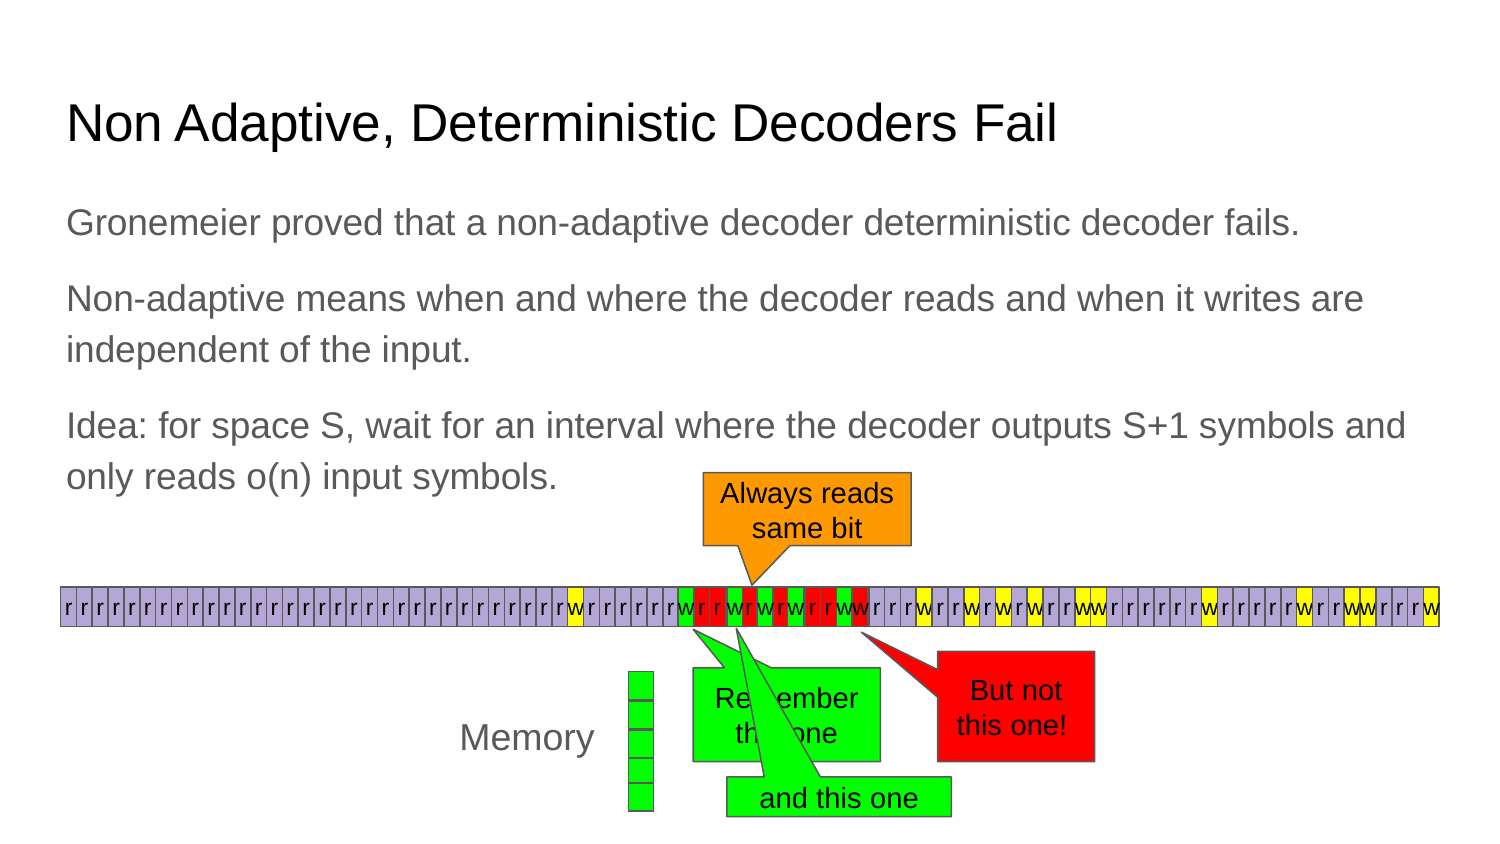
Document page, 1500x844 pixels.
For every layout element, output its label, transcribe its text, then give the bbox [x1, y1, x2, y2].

text_box r [1249, 586, 1264, 627]
text_box w [852, 586, 869, 627]
text_box r [393, 586, 409, 627]
text_box [628, 671, 654, 812]
text_box w [1296, 586, 1312, 613]
text_box r [1122, 586, 1138, 627]
text_box r [345, 586, 361, 627]
text_box r [298, 586, 314, 627]
text_box r [282, 586, 298, 627]
text_box r [203, 586, 219, 627]
text_box r [900, 586, 916, 627]
text_box w [1360, 586, 1375, 613]
text_box r [219, 586, 234, 627]
text_box w [1344, 605, 1360, 627]
text_box r [1043, 586, 1058, 627]
text_box r [599, 586, 615, 627]
text_box w [567, 605, 583, 627]
text_box w [757, 586, 773, 613]
text_box r [361, 586, 377, 627]
text_box Remember this one [755, 659, 881, 762]
text_box r [1233, 586, 1249, 627]
text_box r [709, 586, 726, 627]
text_box w [567, 586, 583, 613]
text_box r [615, 586, 631, 627]
text_box r [1058, 586, 1074, 627]
text_box r [979, 586, 995, 627]
text_box w [1296, 605, 1312, 627]
text_box r [425, 586, 440, 627]
text_box r [1011, 586, 1027, 627]
text_box r [171, 586, 187, 627]
text_box r [108, 586, 124, 627]
text_box r [869, 586, 884, 627]
text_box r [409, 586, 425, 627]
text_box w [1074, 605, 1090, 627]
text_box w [787, 586, 804, 627]
text_box r [488, 586, 504, 627]
text_box r [694, 586, 709, 627]
text_box r [1154, 586, 1169, 627]
text_box r [1185, 586, 1201, 627]
text_box r [662, 586, 677, 627]
text_box r [932, 586, 948, 627]
text_box w [1074, 586, 1090, 613]
text_box r [1169, 586, 1185, 627]
text_box w [916, 586, 932, 613]
text_box r [884, 586, 900, 627]
text_box r [520, 586, 536, 627]
text_box w [1027, 605, 1043, 627]
title Non Adaptive, Deterministic Decoders Fail [51, 72, 1449, 167]
text_box r [804, 586, 820, 627]
text_box r [536, 586, 551, 627]
text_box w [1201, 605, 1217, 627]
text_box w [726, 586, 743, 627]
text_box r [773, 586, 787, 627]
text_box Remember this one [693, 629, 761, 762]
text_box w [1090, 586, 1106, 613]
text_box w [963, 586, 979, 613]
text_box r [92, 586, 108, 627]
text_box r [646, 586, 662, 627]
text_box r [504, 586, 520, 627]
text_box r [155, 586, 171, 627]
text_box r [1328, 586, 1344, 627]
text_box w [995, 586, 1011, 613]
text_box r [76, 586, 92, 627]
text_box r [187, 586, 203, 627]
text_box r [266, 586, 282, 627]
text_box r [631, 586, 646, 627]
text_box r [1264, 586, 1280, 627]
text_box w [757, 605, 773, 627]
text_box w [1201, 586, 1217, 613]
text_box r [234, 586, 250, 627]
text_box r [472, 586, 488, 627]
text_box r [1280, 586, 1296, 627]
text_box w [1360, 606, 1375, 627]
text_box w [1344, 586, 1360, 613]
text_box r [1312, 586, 1328, 627]
text_box w [1423, 586, 1440, 627]
text_box r [314, 586, 330, 627]
text_box r [377, 586, 393, 627]
text_box and this one [726, 628, 952, 817]
text_box r [456, 586, 472, 627]
text_box w [1027, 586, 1043, 613]
text_box r [330, 586, 345, 627]
text_box r [1407, 586, 1423, 627]
text_box w [836, 586, 852, 613]
text_box Memory [444, 697, 622, 773]
text_box r [1106, 586, 1122, 627]
text_box r [583, 586, 599, 627]
text_box But not this one! [861, 632, 1095, 762]
text_box Always reads same bit [703, 472, 912, 586]
text_box r [948, 586, 963, 627]
text_box w [963, 605, 979, 627]
text_box r [124, 586, 139, 627]
text_box r [1375, 586, 1391, 627]
text_box w [836, 605, 852, 627]
text_box r [1138, 586, 1154, 627]
text_box r [60, 586, 76, 627]
text_box w [677, 586, 694, 627]
text_box r [551, 586, 567, 627]
text_box w [916, 605, 932, 627]
text_box r [1217, 586, 1233, 627]
text_box r [440, 586, 456, 627]
list Gronemeier proved that a non-adaptive decoder deterministic decoder fails. Non-adaptive means when and where the decoder reads and when it writes are independent of the input. Idea: for space S, wait for an interval where the decoder outputs S+1 symbols and only reads o(n) input symbols. [51, 176, 1449, 513]
text_box r [139, 586, 155, 627]
text_box r [820, 586, 836, 627]
text_box r [250, 586, 266, 627]
text_box w [1090, 605, 1106, 627]
text_box r [743, 586, 757, 627]
text_box w [995, 605, 1011, 627]
text_box r [1391, 586, 1407, 627]
